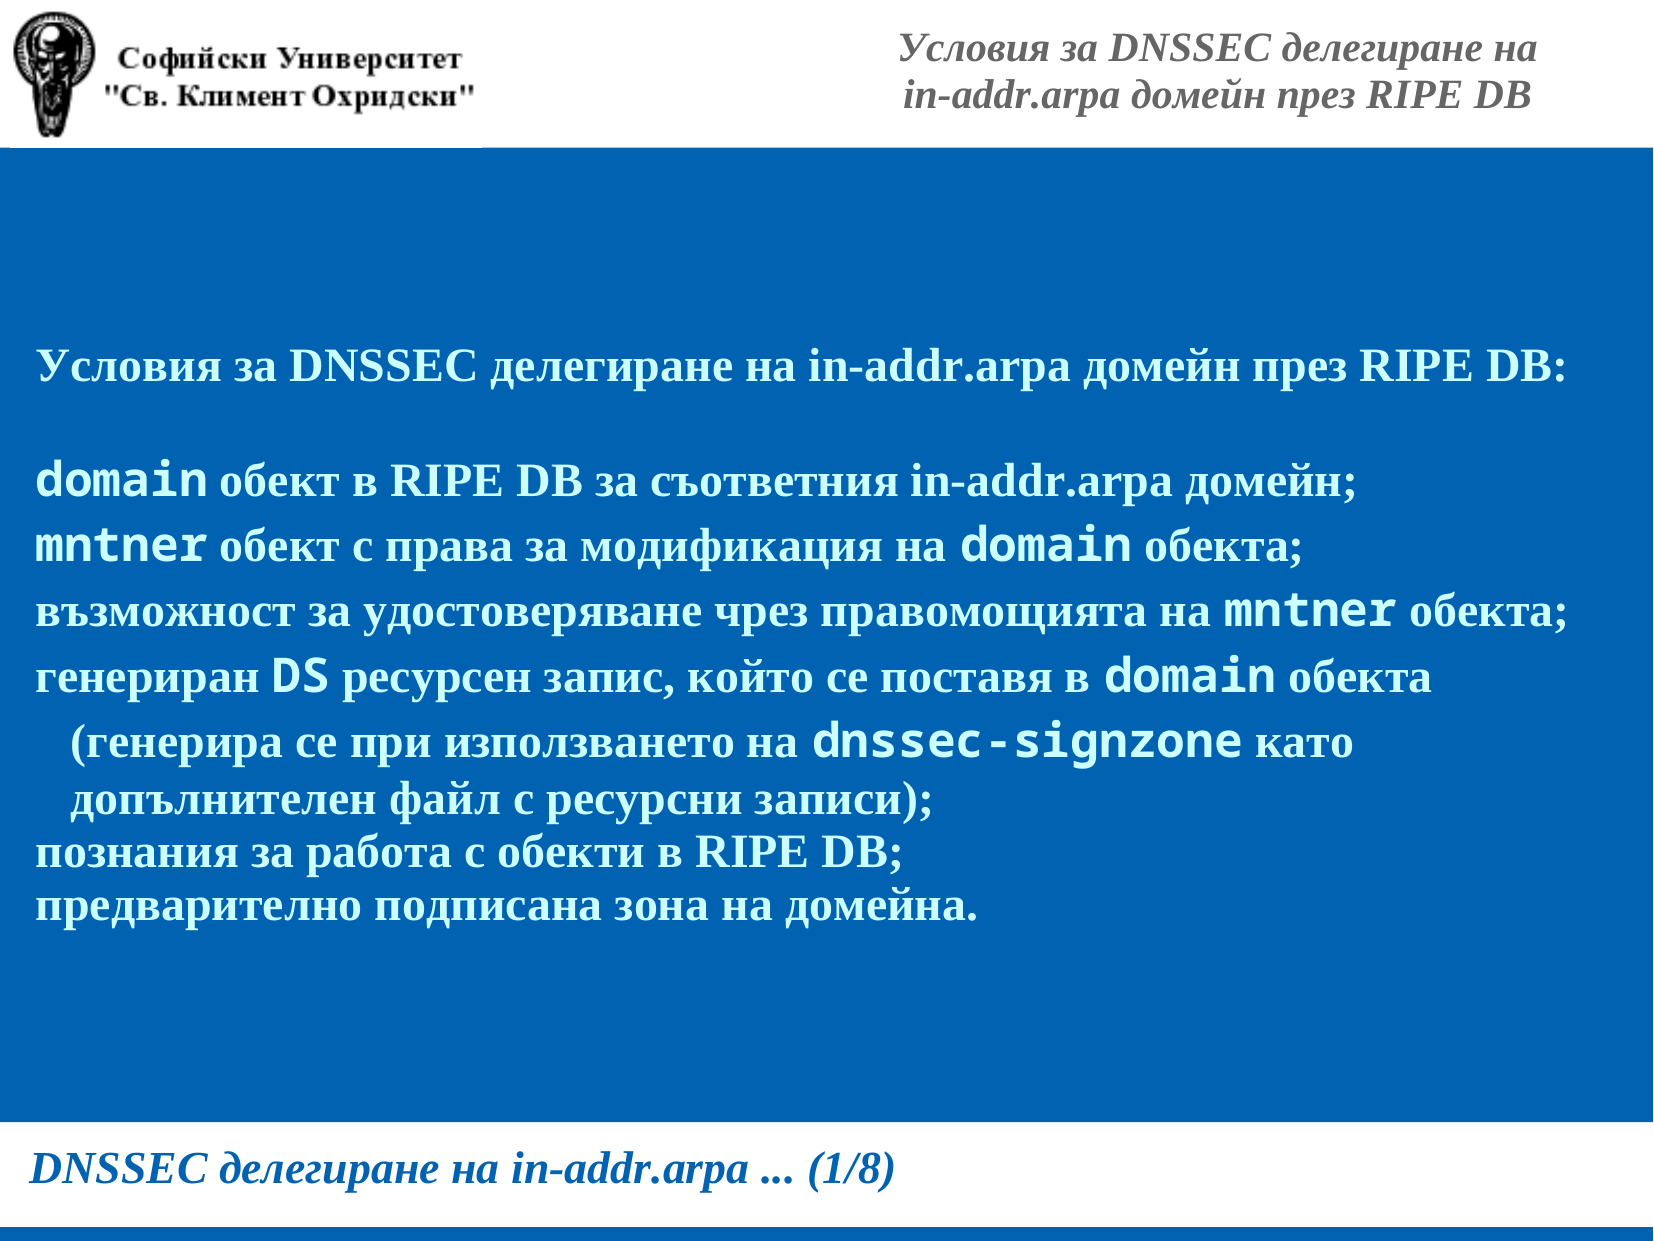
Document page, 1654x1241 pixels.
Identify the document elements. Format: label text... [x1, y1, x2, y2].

text_box DNSSEC делегиране на in-addr.arpa ... (1/8) [29, 1143, 907, 1211]
picture [10, 0, 482, 148]
title Условия за DNSSEC делегиране на in-addr.arpa домейн през RIPE DB [776, 9, 1653, 133]
text_box Условия за DNSSEC делегиране на in-addr.arpa домейн през RIPE DB: domain обект в RIPE DB за съответния in-addr.arpa домейн; mntner обект с права за модификация на domain обекта; възможност за удостоверяване чрез правомощията на mntner обекта; генериран DS ресурсен запис, който се поставя в domain обекта (генерира се при използването на dnssec-signzone като допълнителен файл с ресурсни записи); познания за работа с обекти в RIPE DB; предварително подписана зона на домейна. [0, 147, 1653, 1123]
